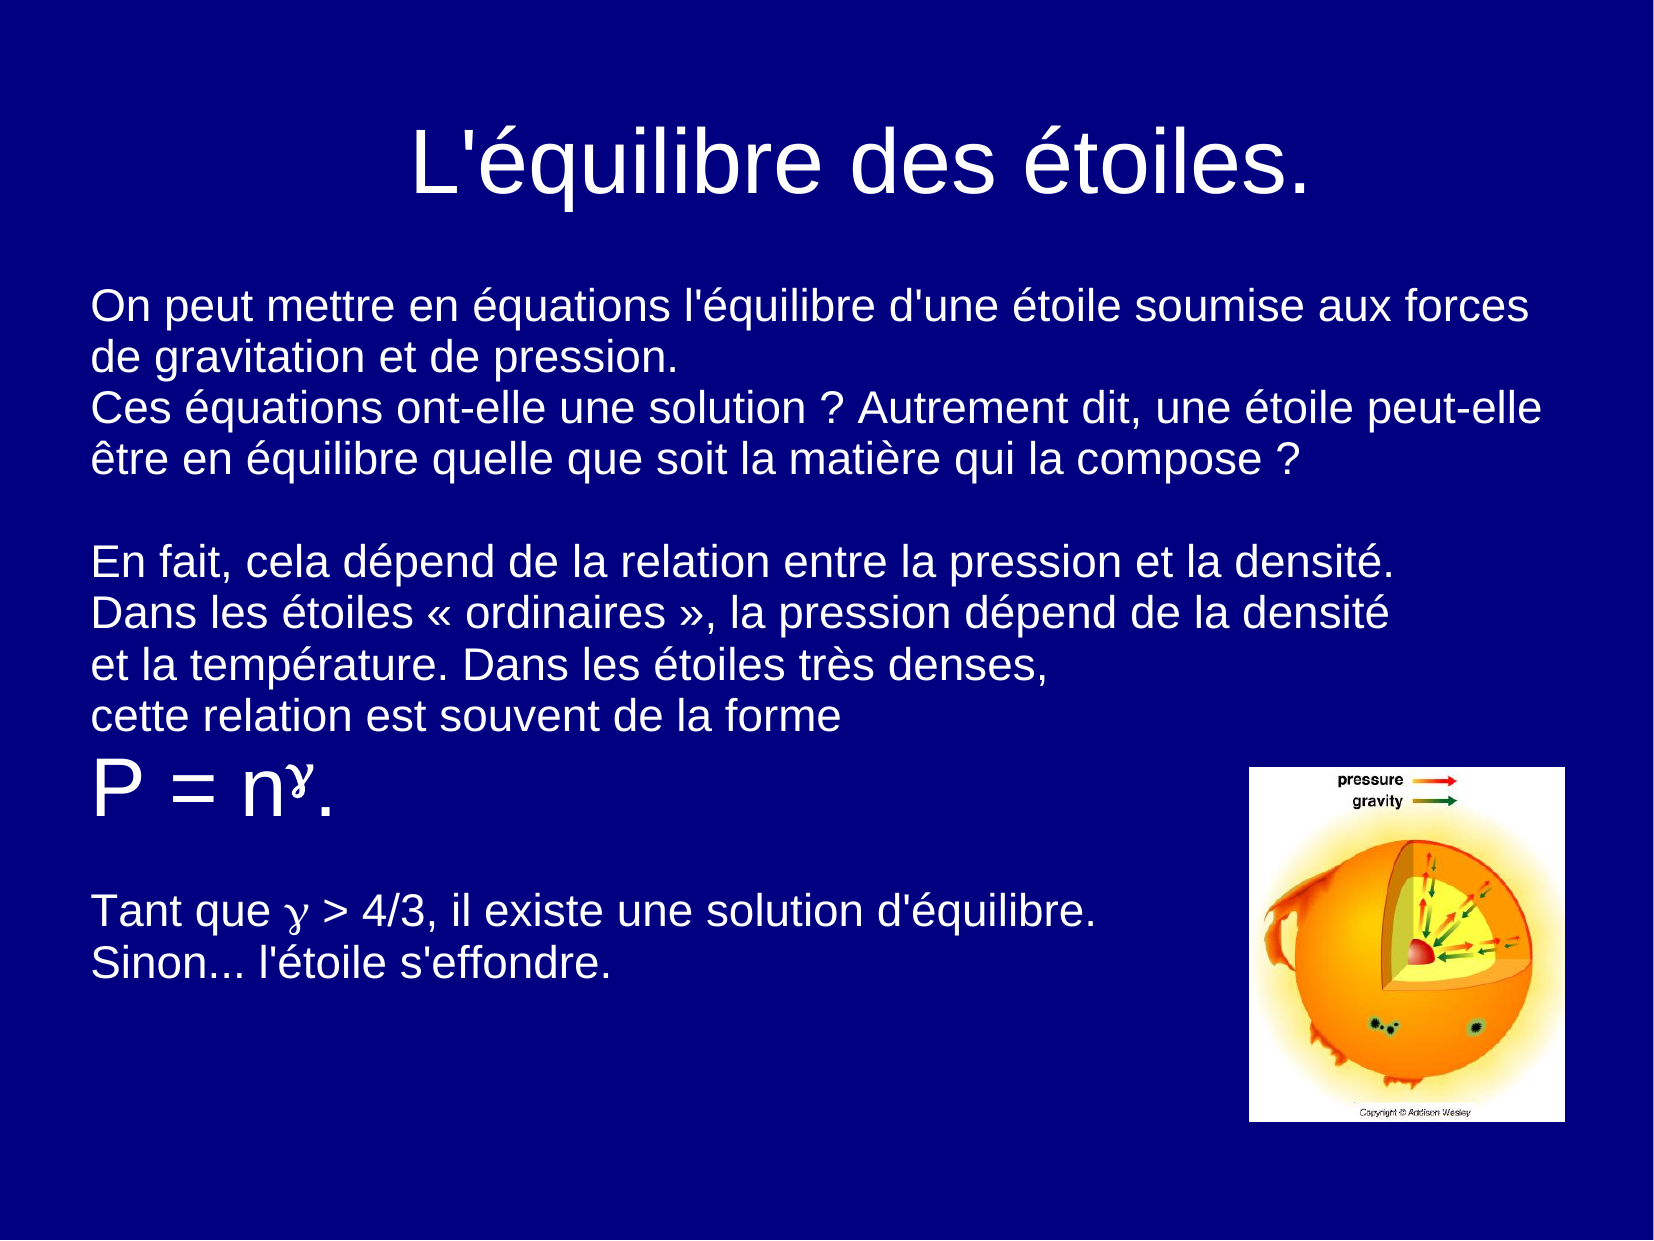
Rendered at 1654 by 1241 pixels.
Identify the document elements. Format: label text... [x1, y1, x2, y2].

picture [1249, 767, 1565, 1123]
text_box On peut mettre en équations l'équilibre d'une étoile soumise aux forces de gravitation et de pression. Ces équations ont-elle une solution ? Autrement dit, une étoile peut-elle être en équilibre quelle que soit la matière qui la compose ? En fait, cela dépend de la relation entre la pression et la densité. Dans les étoiles « ordinaires », la pression dépend de la densité et la température. Dans les étoiles très denses, cette relation est souvent de la forme P = ng. Tant que g > 4/3, il existe une solution d'équilibre. Sinon... l'étoile s'effondre. [75, 272, 1559, 1109]
title L'équilibre des étoiles. [118, 58, 1607, 266]
